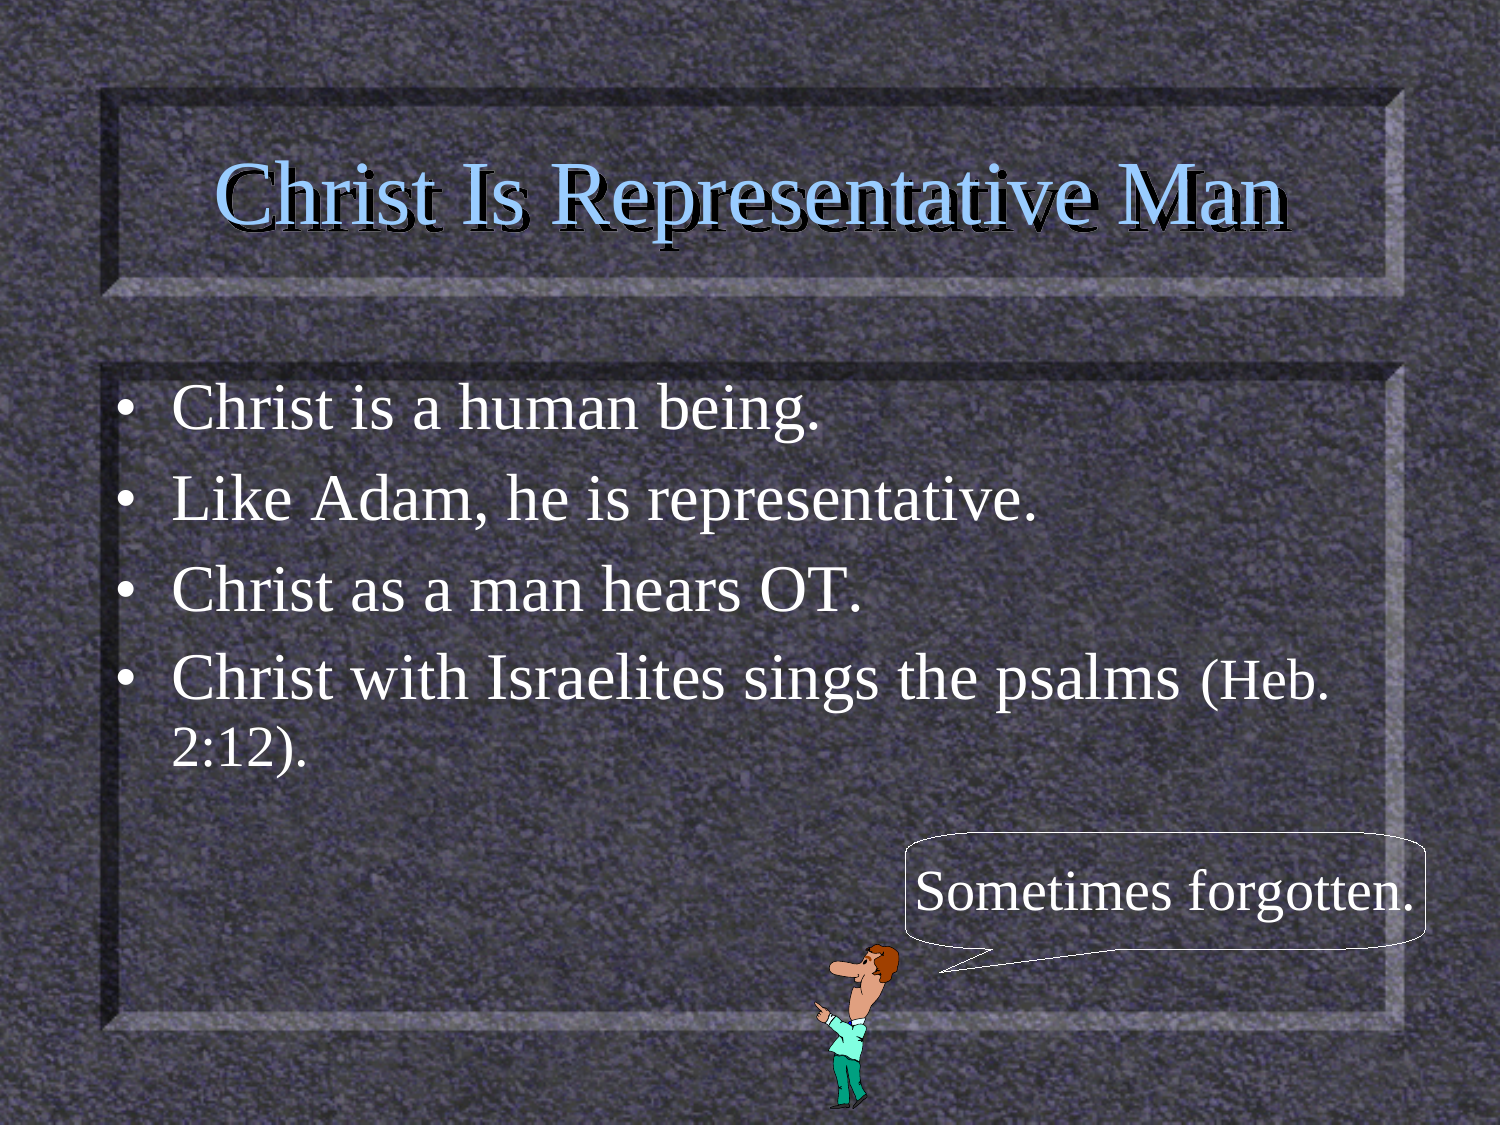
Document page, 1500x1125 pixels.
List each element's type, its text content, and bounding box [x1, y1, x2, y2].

text_box Sometimes forgotten. [905, 832, 1426, 973]
chart [813, 943, 900, 1110]
list Christ is a human being. Like Adam, he is representative. Christ as a man hears OT. Christ with Israelites sings the psalms (Heb. 2:12). [99, 362, 1413, 988]
picture [0, 0, 1500, 1125]
title Christ Is Representative Man [150, 135, 1351, 253]
